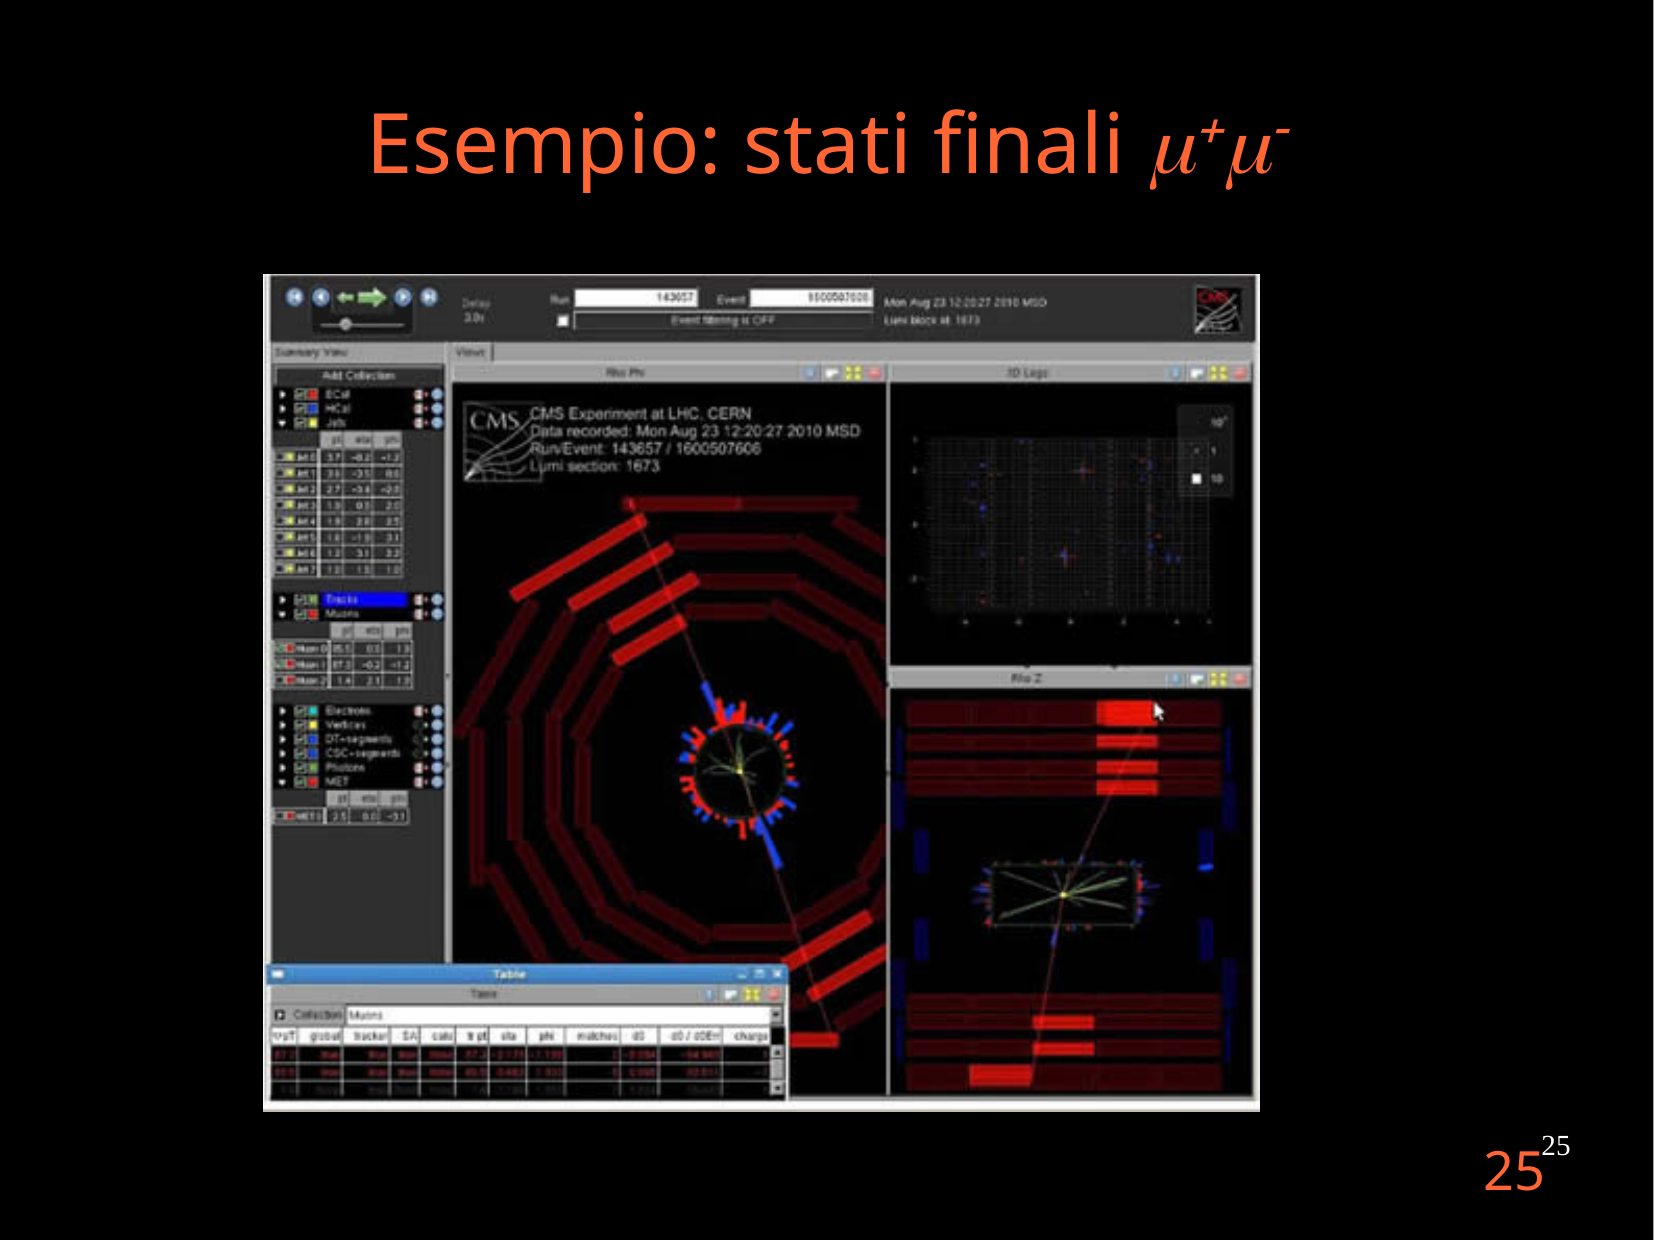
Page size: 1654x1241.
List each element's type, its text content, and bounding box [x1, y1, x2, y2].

picture [263, 274, 1260, 1112]
title Esempio: stati finali m+m- [82, 86, 1571, 196]
